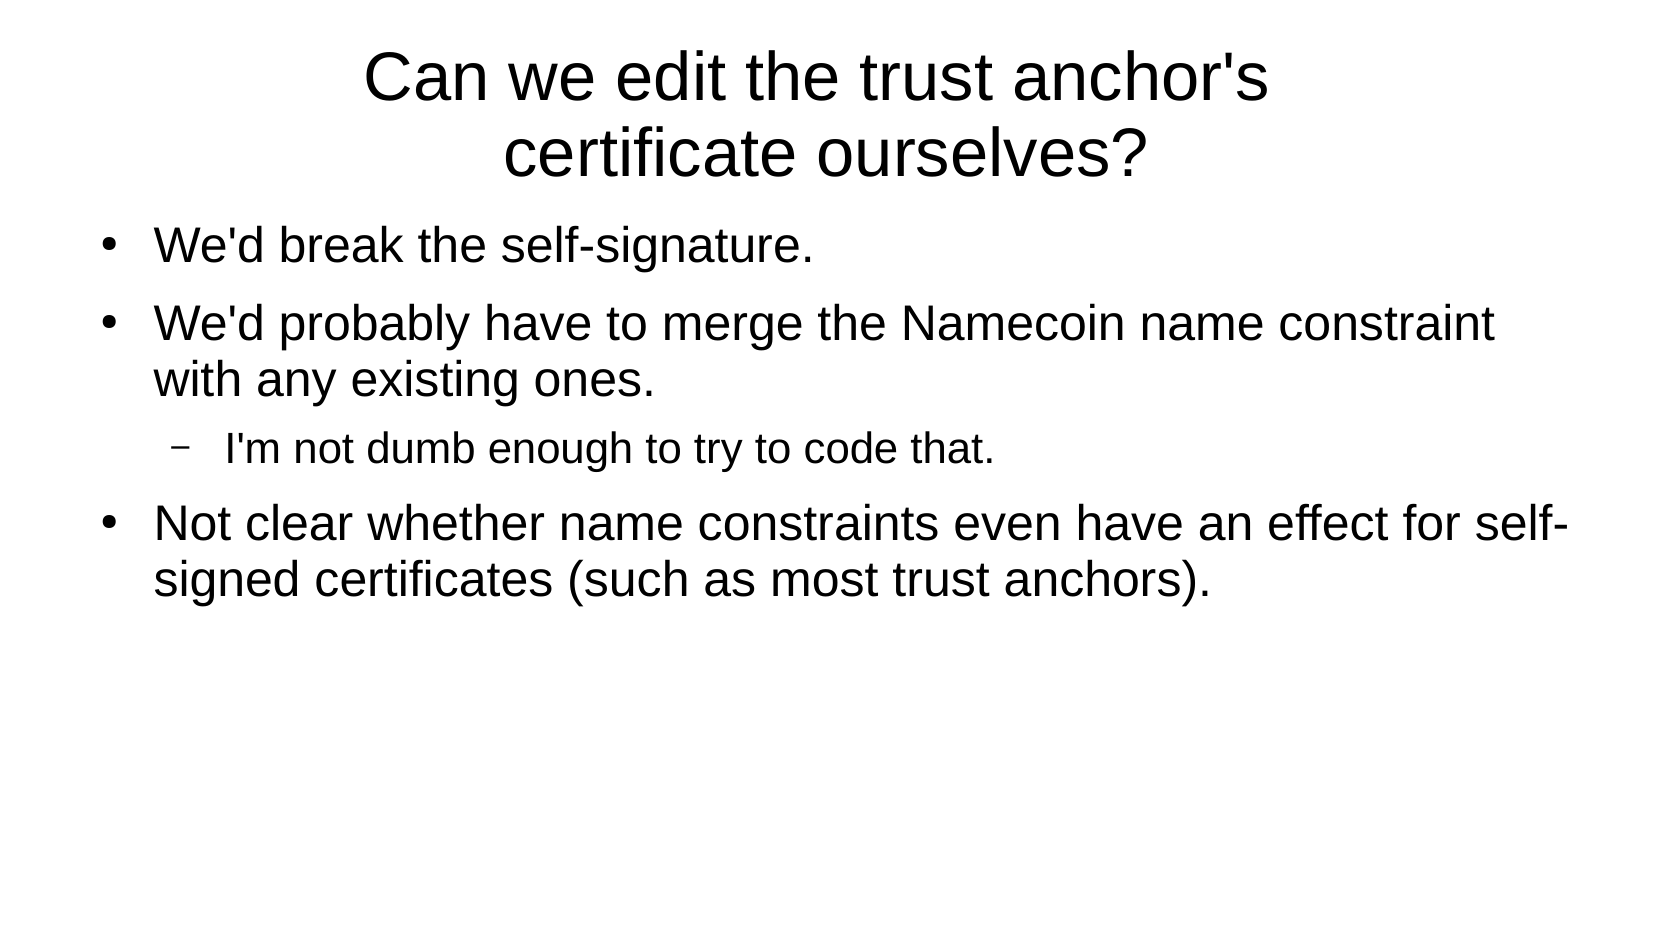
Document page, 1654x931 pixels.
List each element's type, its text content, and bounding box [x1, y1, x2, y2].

title Can we edit the trust anchor's certificate ourselves? [82, 37, 1571, 193]
list We'd break the self-signature. We'd probably have to merge the Namecoin name constraint with any existing ones. I'm not dumb enough to try to code that. Not clear whether name constraints even have an effect for self-signed certificates (such as most trust anchors). [82, 217, 1571, 757]
